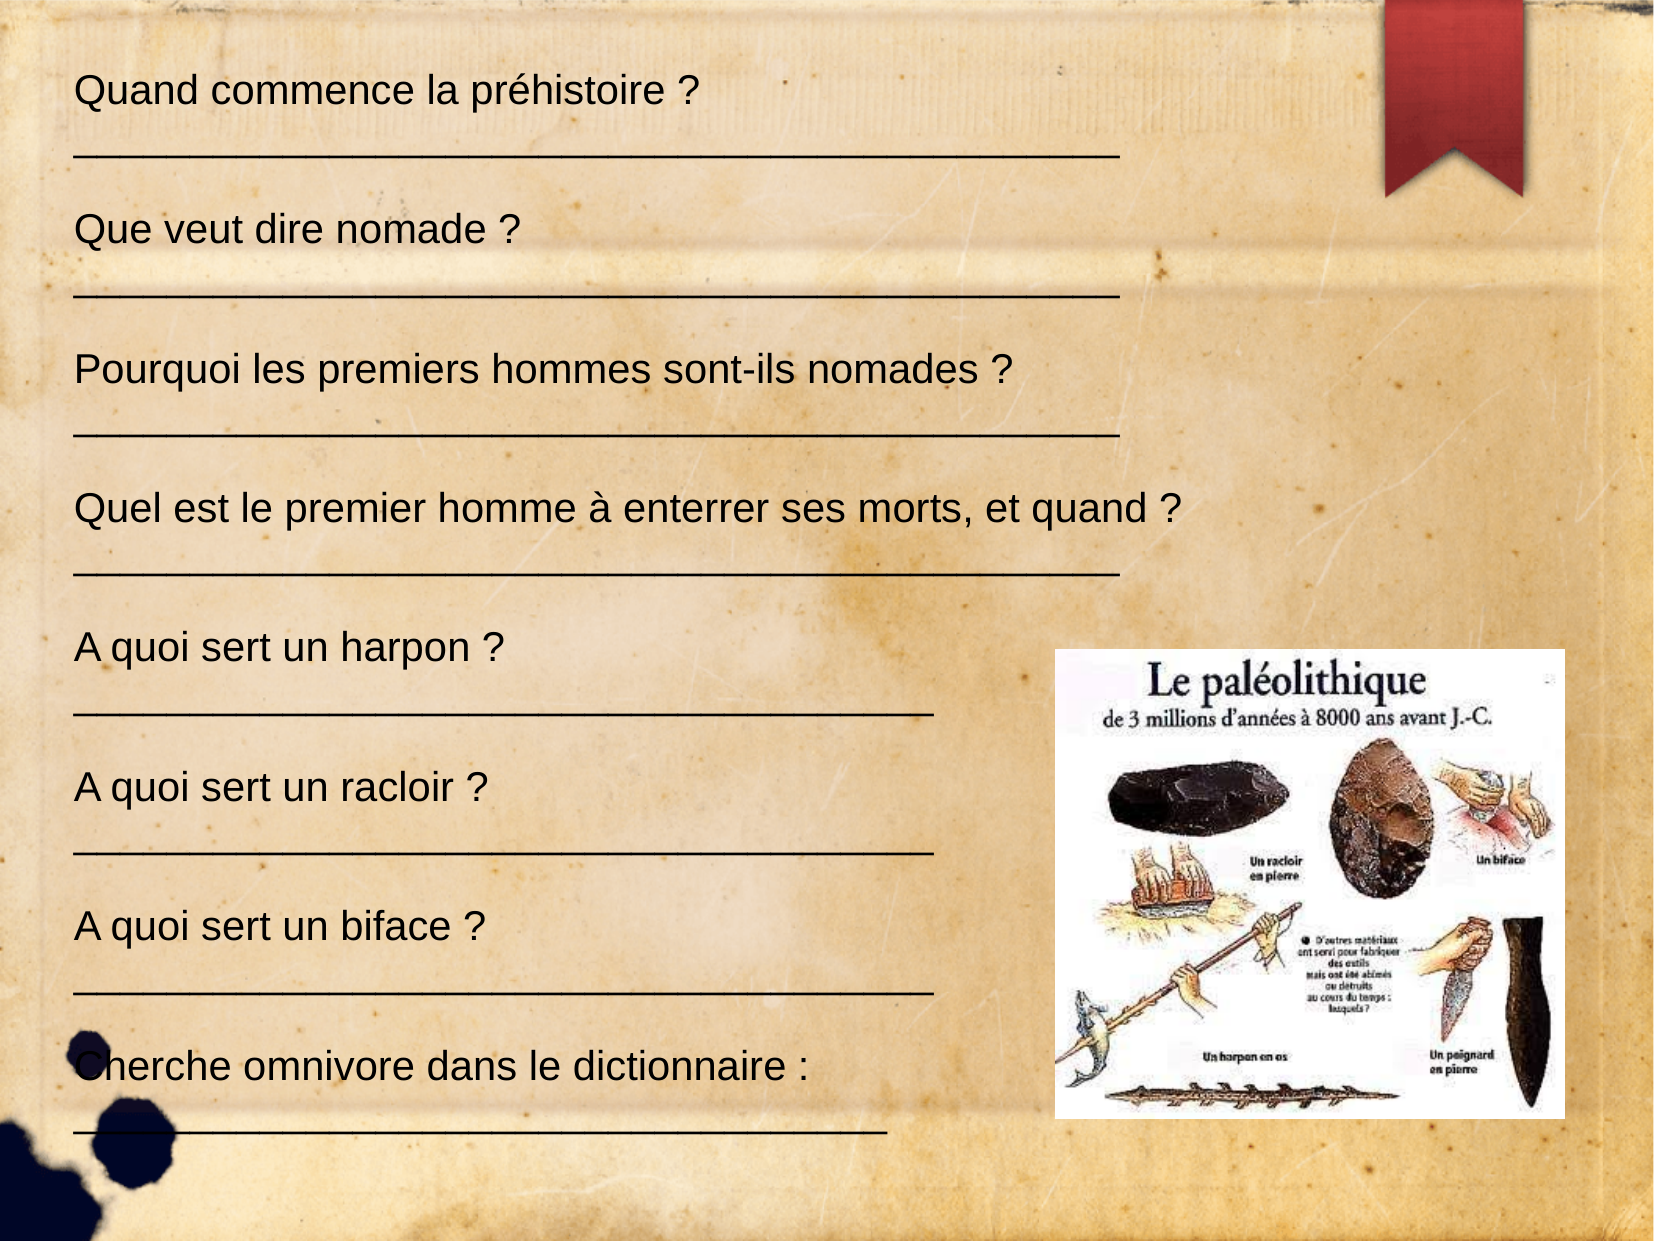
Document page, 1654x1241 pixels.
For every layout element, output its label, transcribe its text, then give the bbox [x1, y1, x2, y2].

picture [0, 0, 1654, 1241]
text_box Quand commence la préhistoire ? _____________________________________________ Que veut dire nomade ? _____________________________________________ Pourquoi les premiers hommes sont-ils nomades ? _____________________________________________ Quel est le premier homme à enterrer ses morts, et quand ? _____________________________________________ A quoi sert un harpon ? _____________________________________ A quoi sert un racloir ? _____________________________________ A quoi sert un biface ? _____________________________________ Cherche omnivore dans le dictionnaire : ___________________________________ [59, 59, 1536, 1241]
